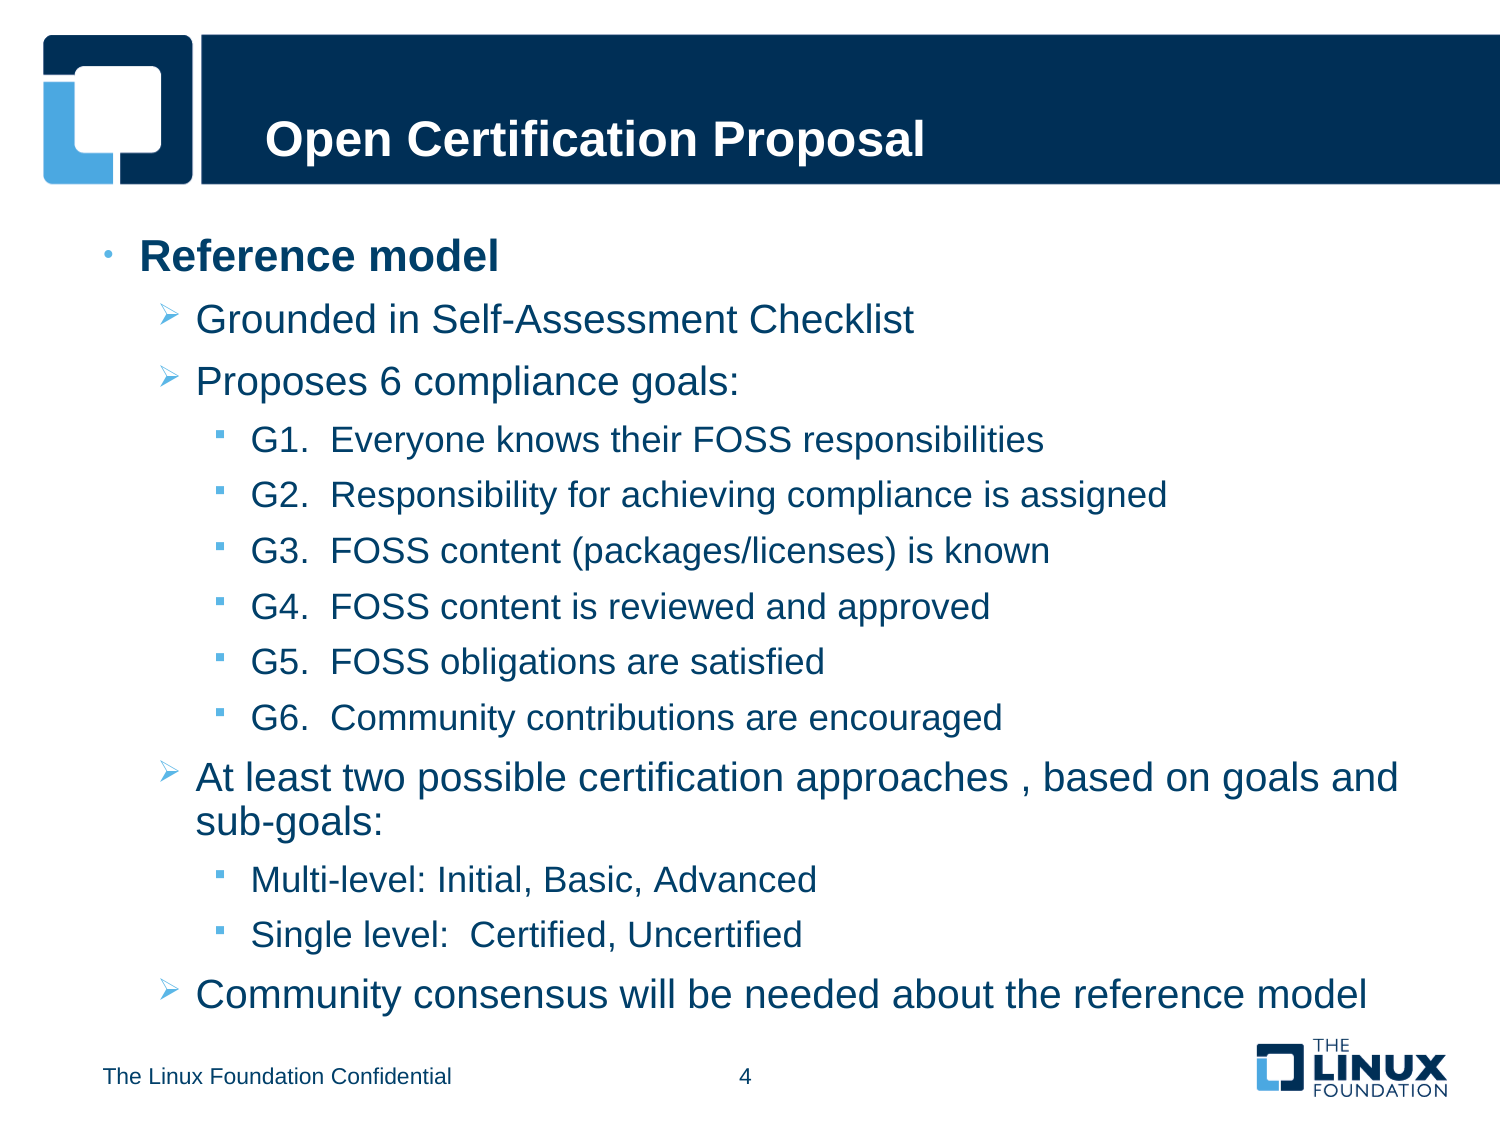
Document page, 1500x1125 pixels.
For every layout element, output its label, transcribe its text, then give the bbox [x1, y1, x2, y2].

text_box The Linux Foundation Confidential [87, 1037, 475, 1113]
list Reference model Grounded in Self-Assessment Checklist Proposes 6 compliance goals: G1. Everyone knows their FOSS responsibilities G2. Responsibility for achieving compliance is assigned G3. FOSS content (packages/licenses) is known G4. FOSS content is reviewed and approved G5. FOSS obligations are satisfied G6. Community contributions are encouraged At least two possible certification approaches , based on goals and sub-goals: Multi-level: Initial, Basic, Advanced Single level: Certified, Uncertified Community consensus will be needed about the reference model [87, 224, 1450, 1025]
picture [0, 0, 1500, 1125]
text_box <number> [589, 1037, 902, 1113]
title Open Certification Proposal [249, 37, 1438, 175]
